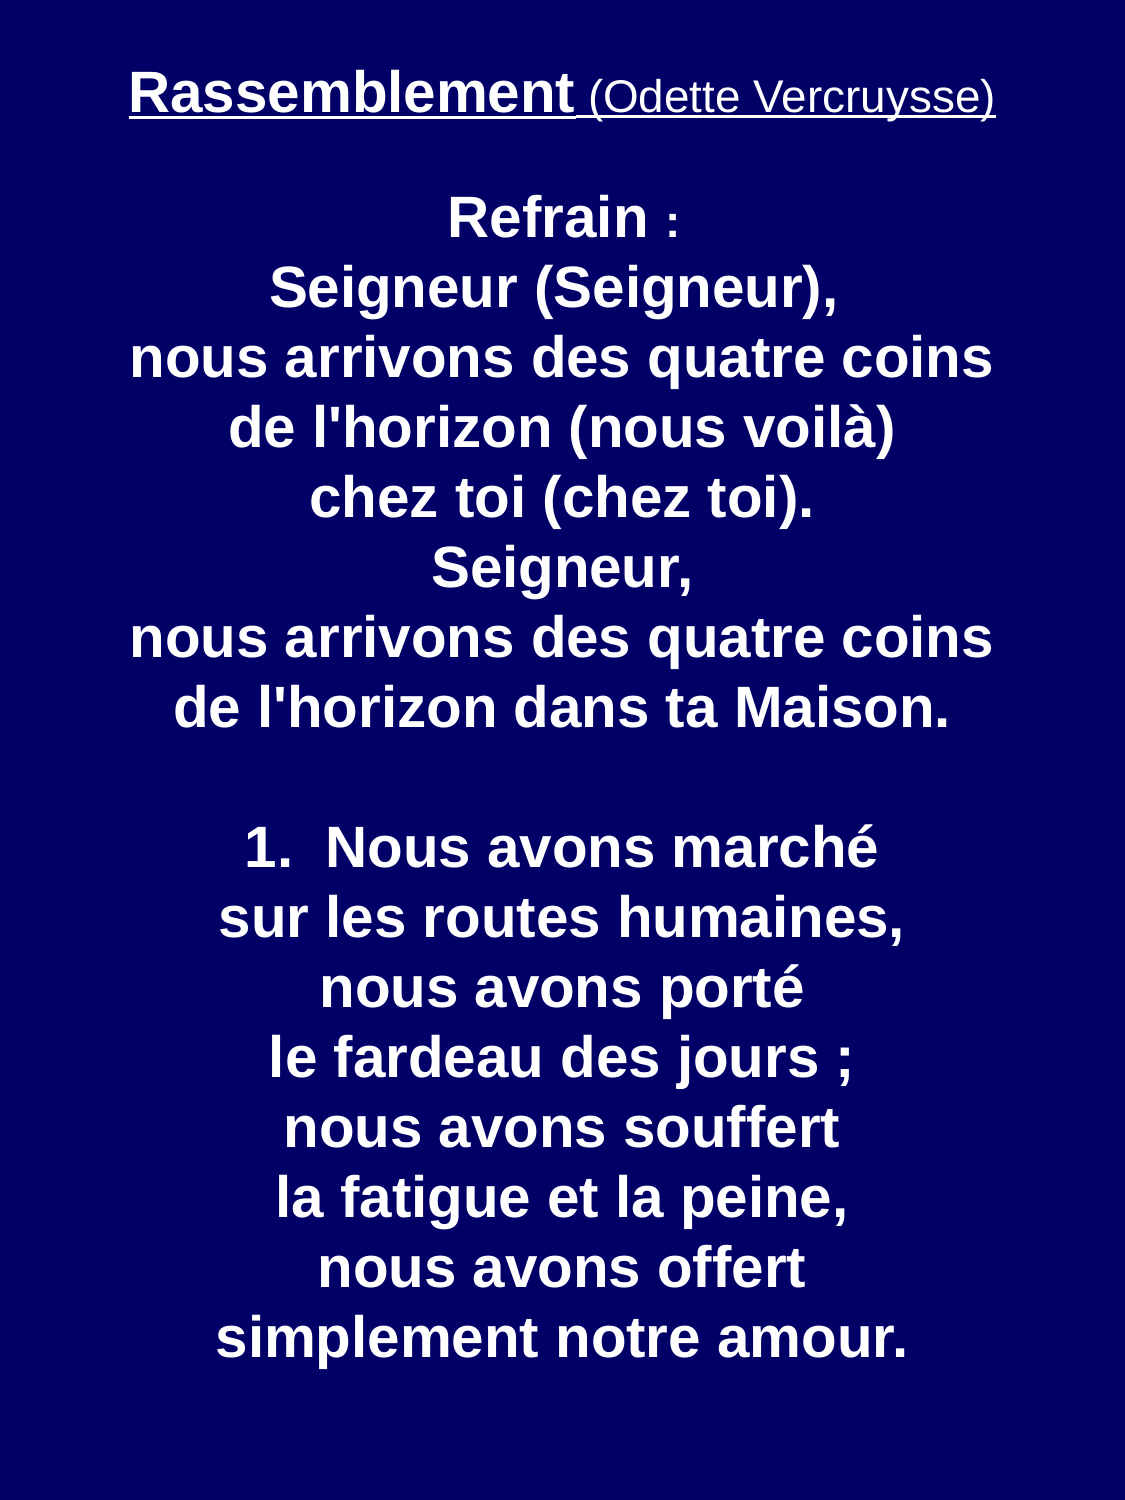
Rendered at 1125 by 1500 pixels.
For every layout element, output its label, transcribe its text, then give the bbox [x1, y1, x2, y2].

text_box Rassemblement (Odette Vercruysse) Refrain : Seigneur (Seigneur), nous arrivons des quatre coins de l'horizon (nous voilà) chez toi (chez toi). Seigneur, nous arrivons des quatre coins de l'horizon dans ta Maison. 1. Nous avons marché sur les routes humaines, nous avons porté le fardeau des jours ; nous avons souffert la fatigue et la peine, nous avons offert simplement notre amour. [0, 47, 1125, 1500]
